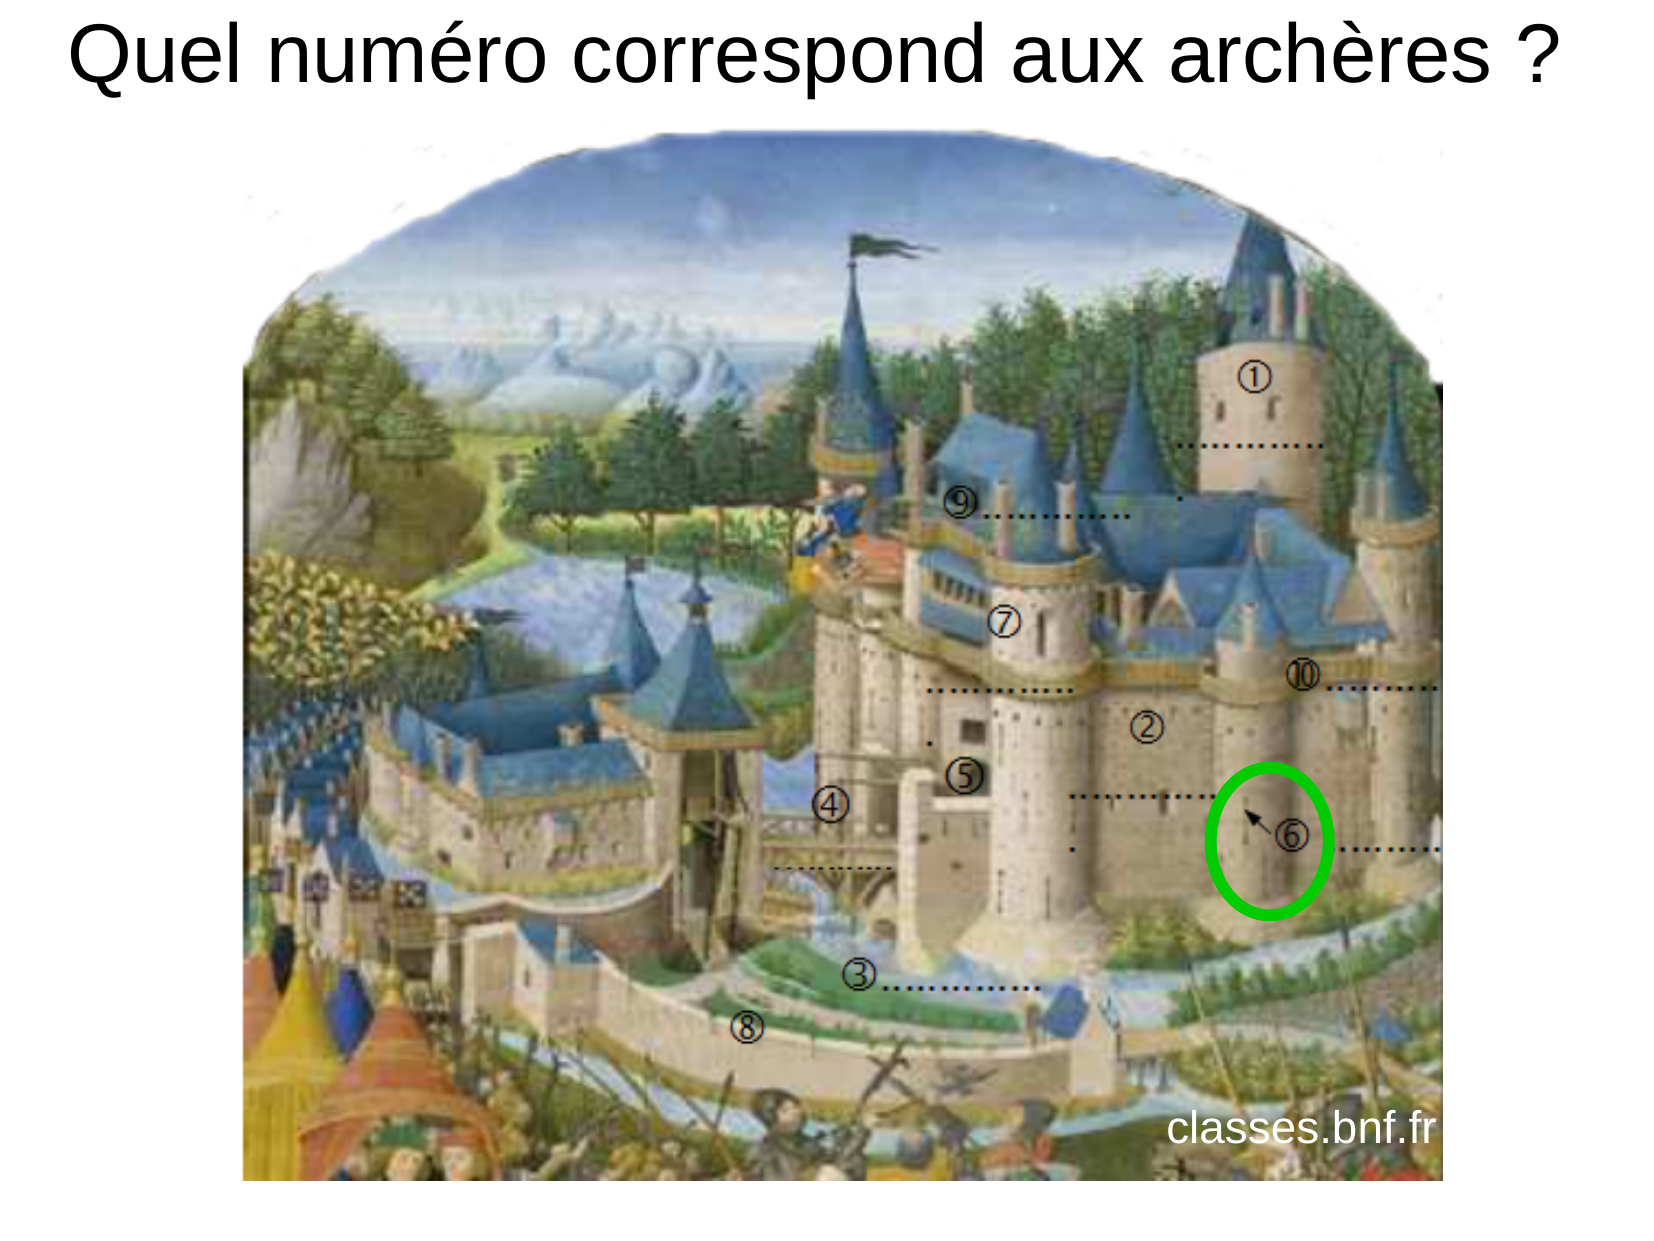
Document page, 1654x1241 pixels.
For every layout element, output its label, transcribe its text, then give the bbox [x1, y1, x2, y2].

picture [237, 107, 1443, 1182]
text_box classes.bnf.fr [1151, 1094, 1477, 1161]
text_box Quel numéro correspond aux archères ? [29, 0, 1625, 231]
